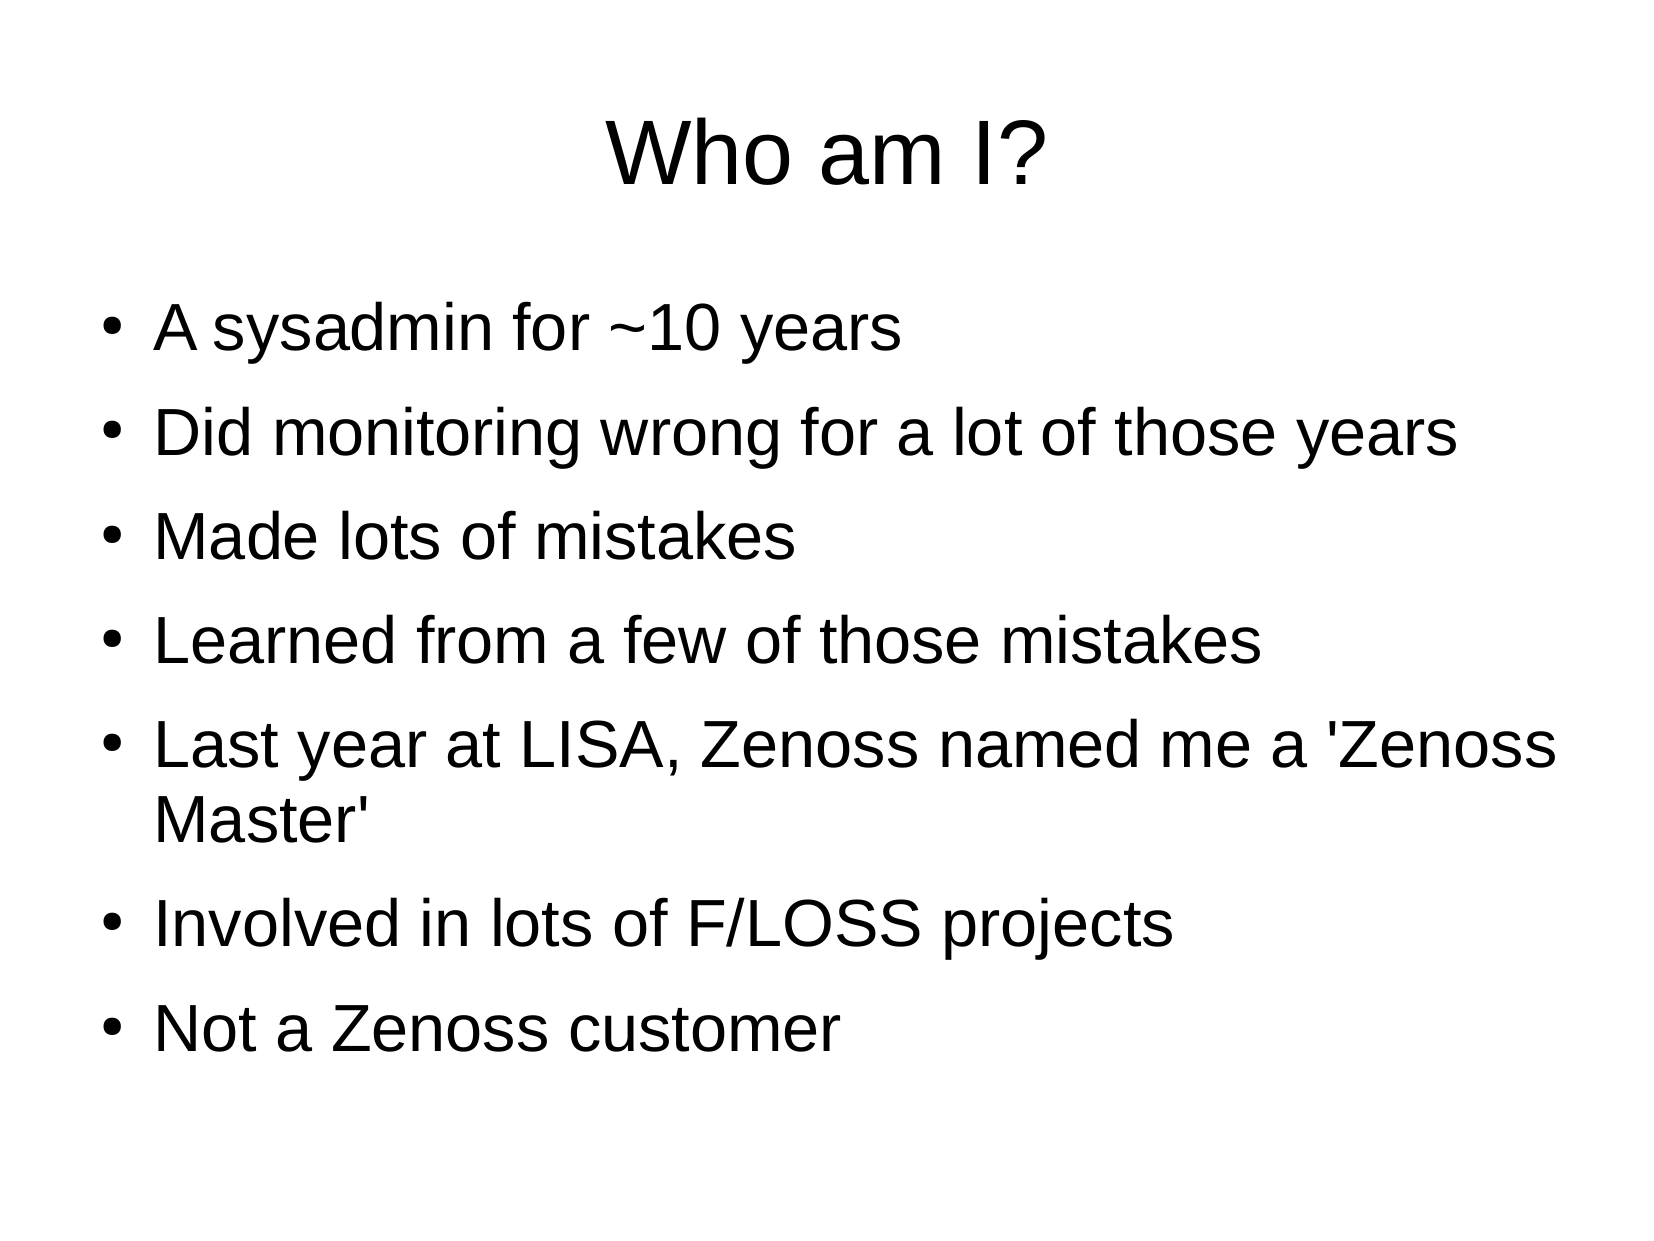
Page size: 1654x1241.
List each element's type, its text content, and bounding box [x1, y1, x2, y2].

title Who am I? [82, 49, 1571, 257]
list A sysadmin for ~10 years Did monitoring wrong for a lot of those years Made lots of mistakes Learned from a few of those mistakes Last year at LISA, Zenoss named me a 'Zenoss Master' Involved in lots of F/LOSS projects Not a Zenoss customer [82, 290, 1571, 1109]
